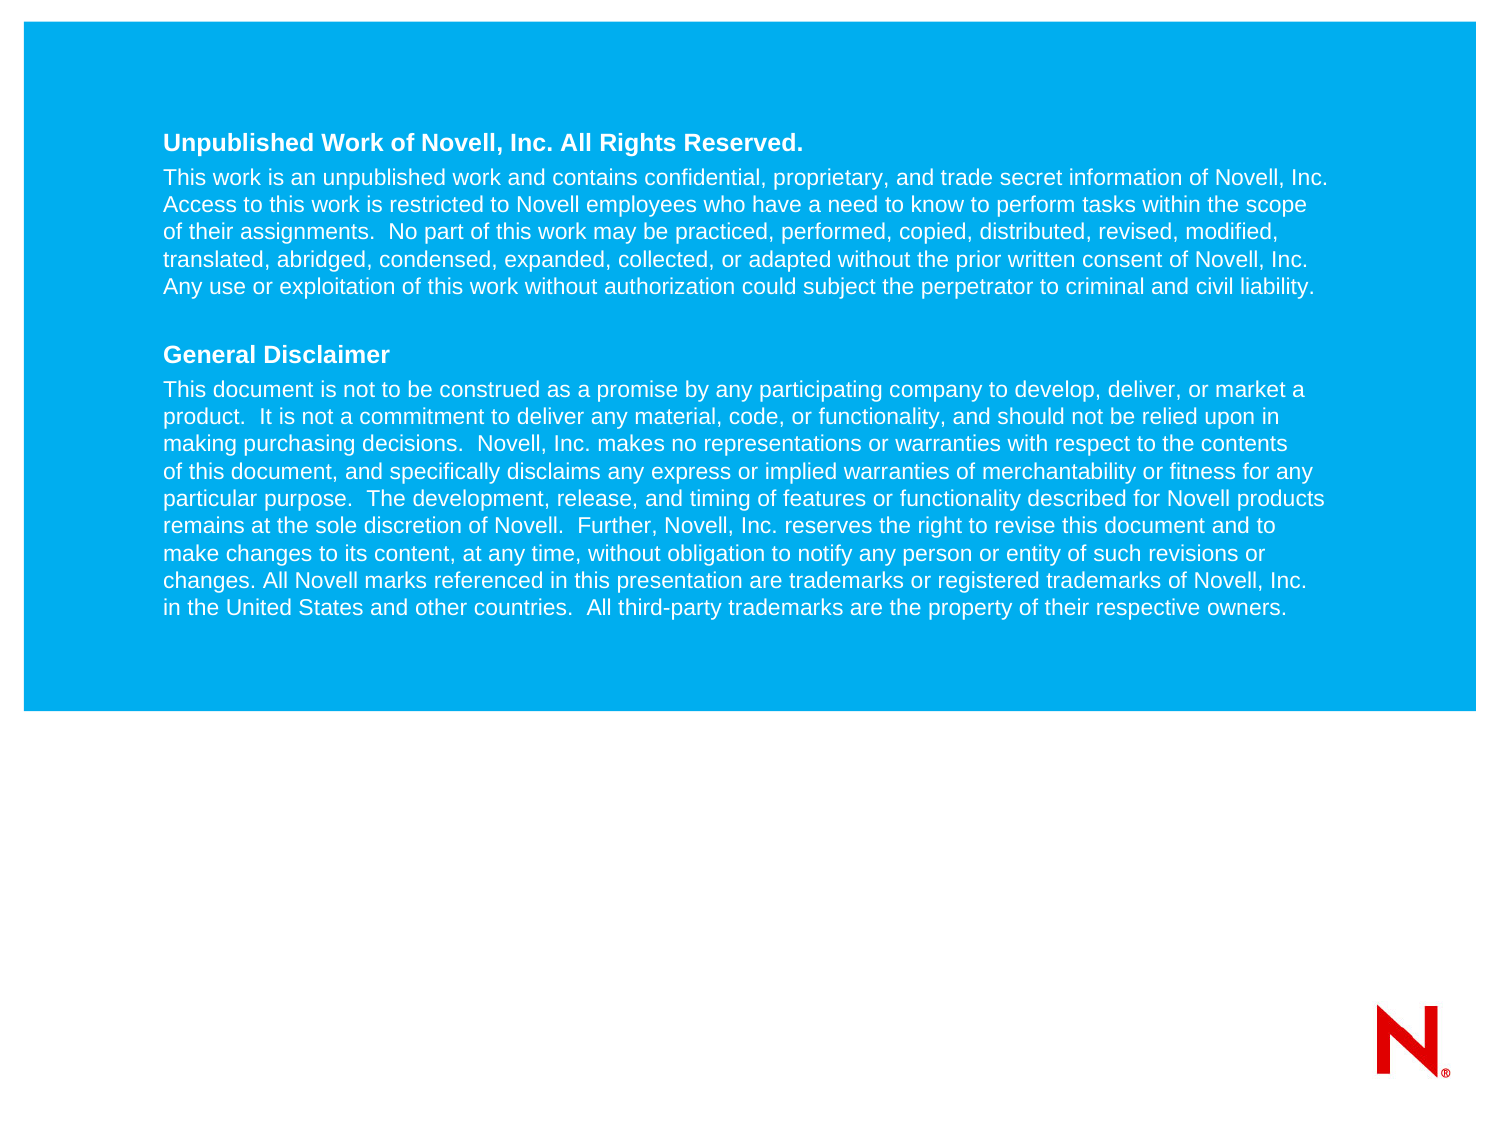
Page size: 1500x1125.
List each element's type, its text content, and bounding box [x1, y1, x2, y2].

picture [1372, 1001, 1453, 1081]
list Unpublished Work of Novell, Inc. All Rights Reserved. This work is an unpublished work and contains confidential, proprietary, and trade secret information of Novell, Inc. Access to this work is restricted to Novell employees who have a need to know to perform tasks within the scope of their assignments. No part of this work may be practiced, performed, copied, distributed, revised, modified, translated, abridged, condensed, expanded, collected, or adapted without the prior written consent of Novell, Inc. Any use or exploitation of this work without authorization could subject the perpetrator to criminal and civil liability. General Disclaimer This document is not to be construed as a promise by any participating company to develop, deliver, or market a product. It is not a commitment to deliver any material, code, or functionality, and should not be relied upon in making purchasing decisions. Novell, Inc. makes no representations or warranties with respect to the contents of this document, and specifically disclaims any express or implied warranties of merchantability or fitness for any particular purpose. The development, release, and timing of features or functionality described for Novell products remains at the sole discretion of Novell. Further, Novell, Inc. reserves the right to revise this document and to make changes to its content, at any time, without obligation to notify any person or entity of such revisions or changes. All Novell marks referenced in this presentation are trademarks or registered trademarks of Novell, Inc. in the United States and other countries. All third-party trademarks are the property of their respective owners. [163, 126, 1332, 674]
